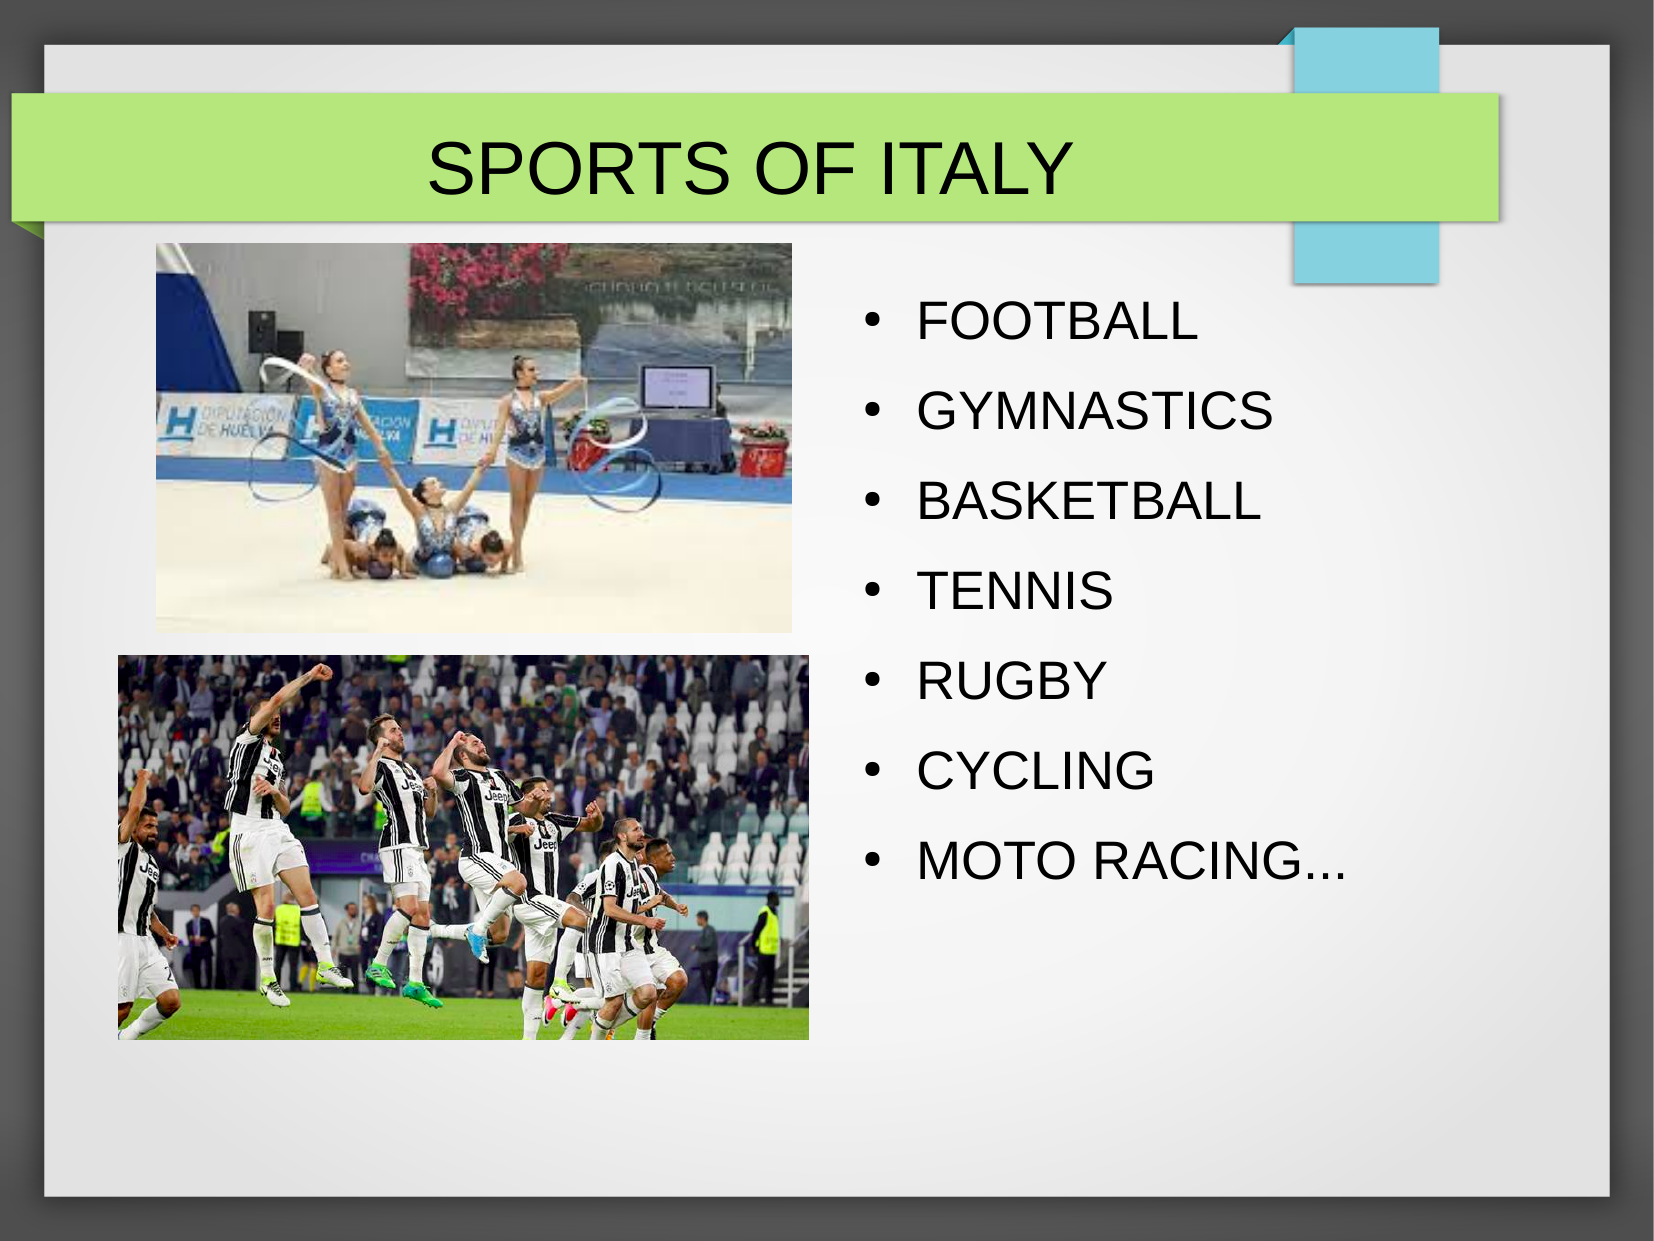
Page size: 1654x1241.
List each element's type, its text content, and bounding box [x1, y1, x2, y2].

list FOOTBALL GYMNASTICS BASKETBALL TENNIS RUGBY CYCLING MOTO RACING... [845, 290, 1572, 1010]
title SPORTS OF ITALY [94, 64, 1583, 272]
picture [0, 0, 1654, 1241]
